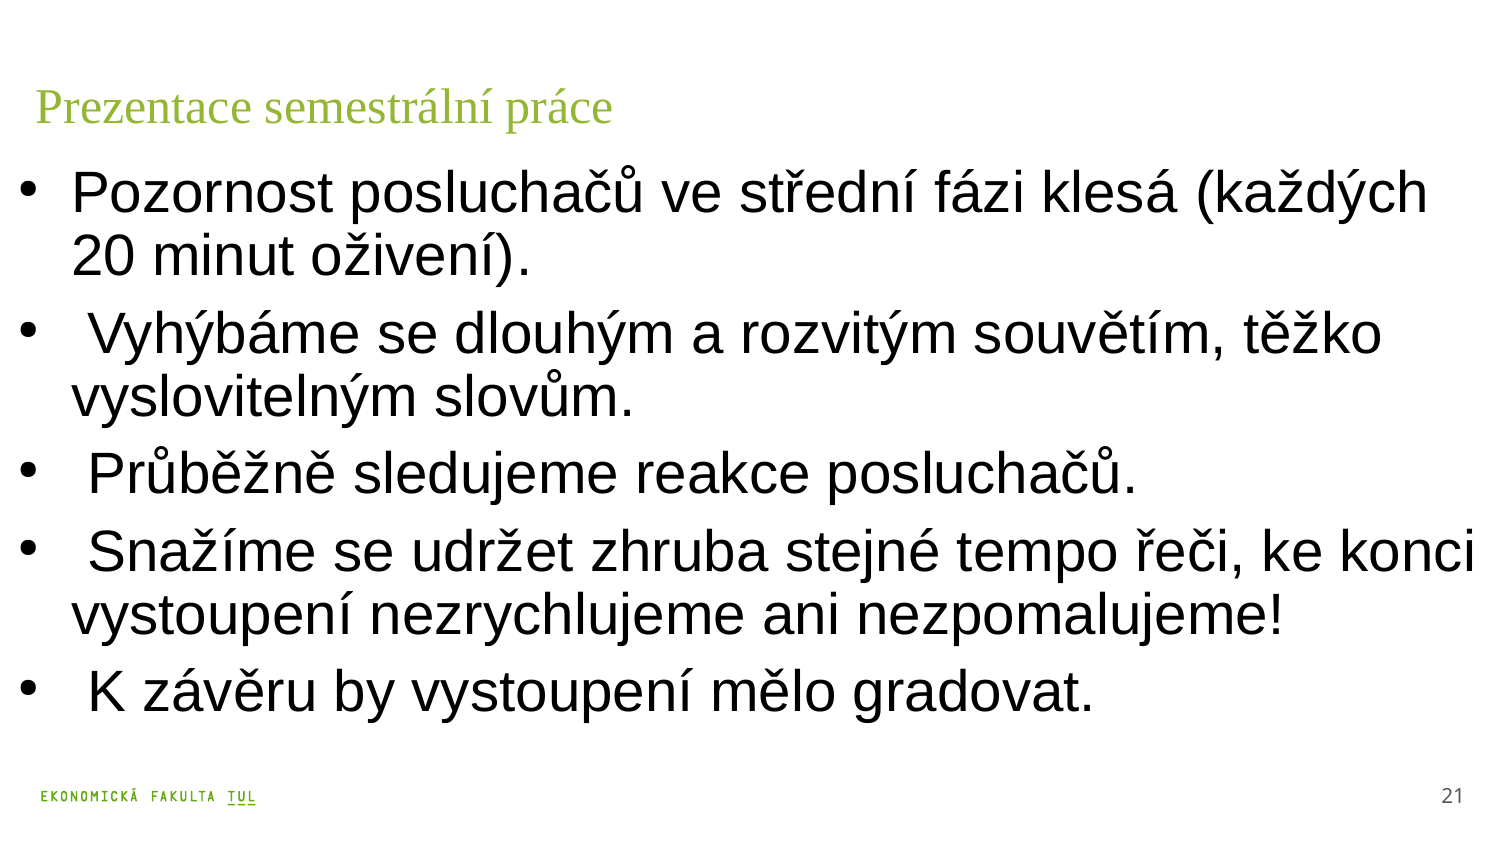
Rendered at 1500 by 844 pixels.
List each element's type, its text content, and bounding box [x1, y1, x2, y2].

title Prezentace semestrální práce [35, 59, 1500, 147]
list Pozornost posluchačů ve střední fázi klesá (každých 20 minut oživení). Vyhýbáme se dlouhým a rozvitým souvětím, těžko vyslovitelným slovům. Průběžně sledujeme reakce posluchačů. Snažíme se udržet zhruba stejné tempo řeči, ke konci vystoupení nezrychlujeme ani nezpomalujeme! K závěru by vystoupení mělo gradovat. [0, 147, 1500, 609]
